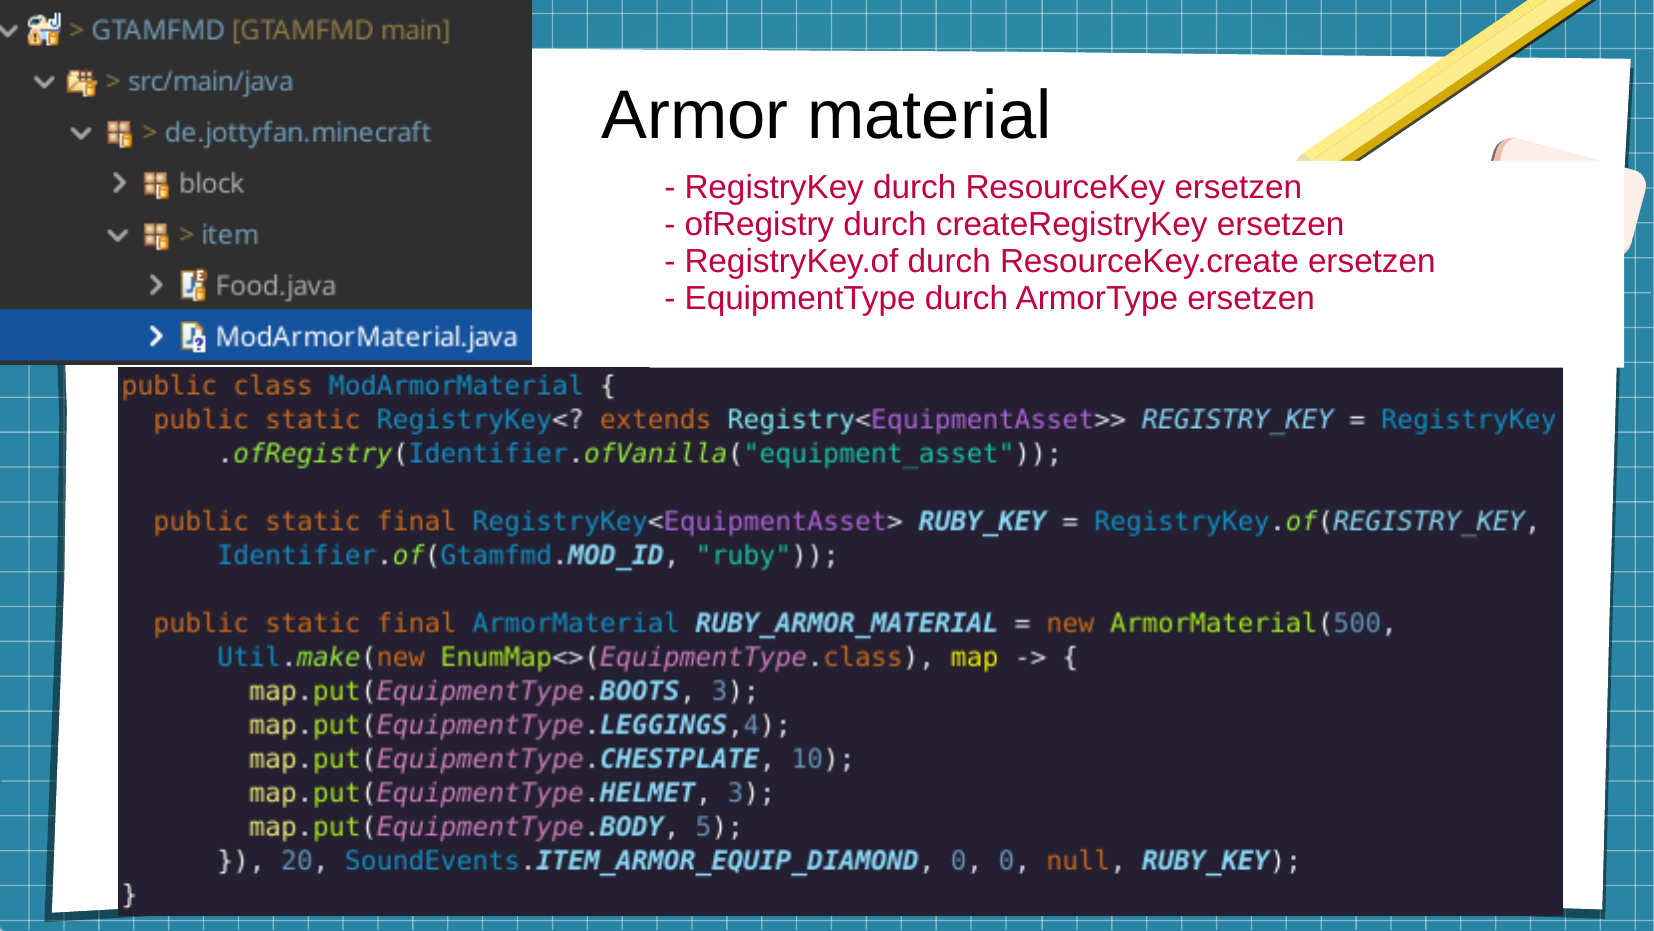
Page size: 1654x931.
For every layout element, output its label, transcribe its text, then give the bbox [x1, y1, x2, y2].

title Armor material [532, 37, 1571, 193]
picture [118, 367, 1563, 916]
text_box - RegistryKey durch ResourceKey ersetzen - ofRegistry durch createRegistryKey ersetzen - RegistryKey.of durch ResourceKey.create ersetzen - EquipmentType durch ArmorType ersetzen [649, 160, 1625, 368]
picture [0, 0, 532, 365]
